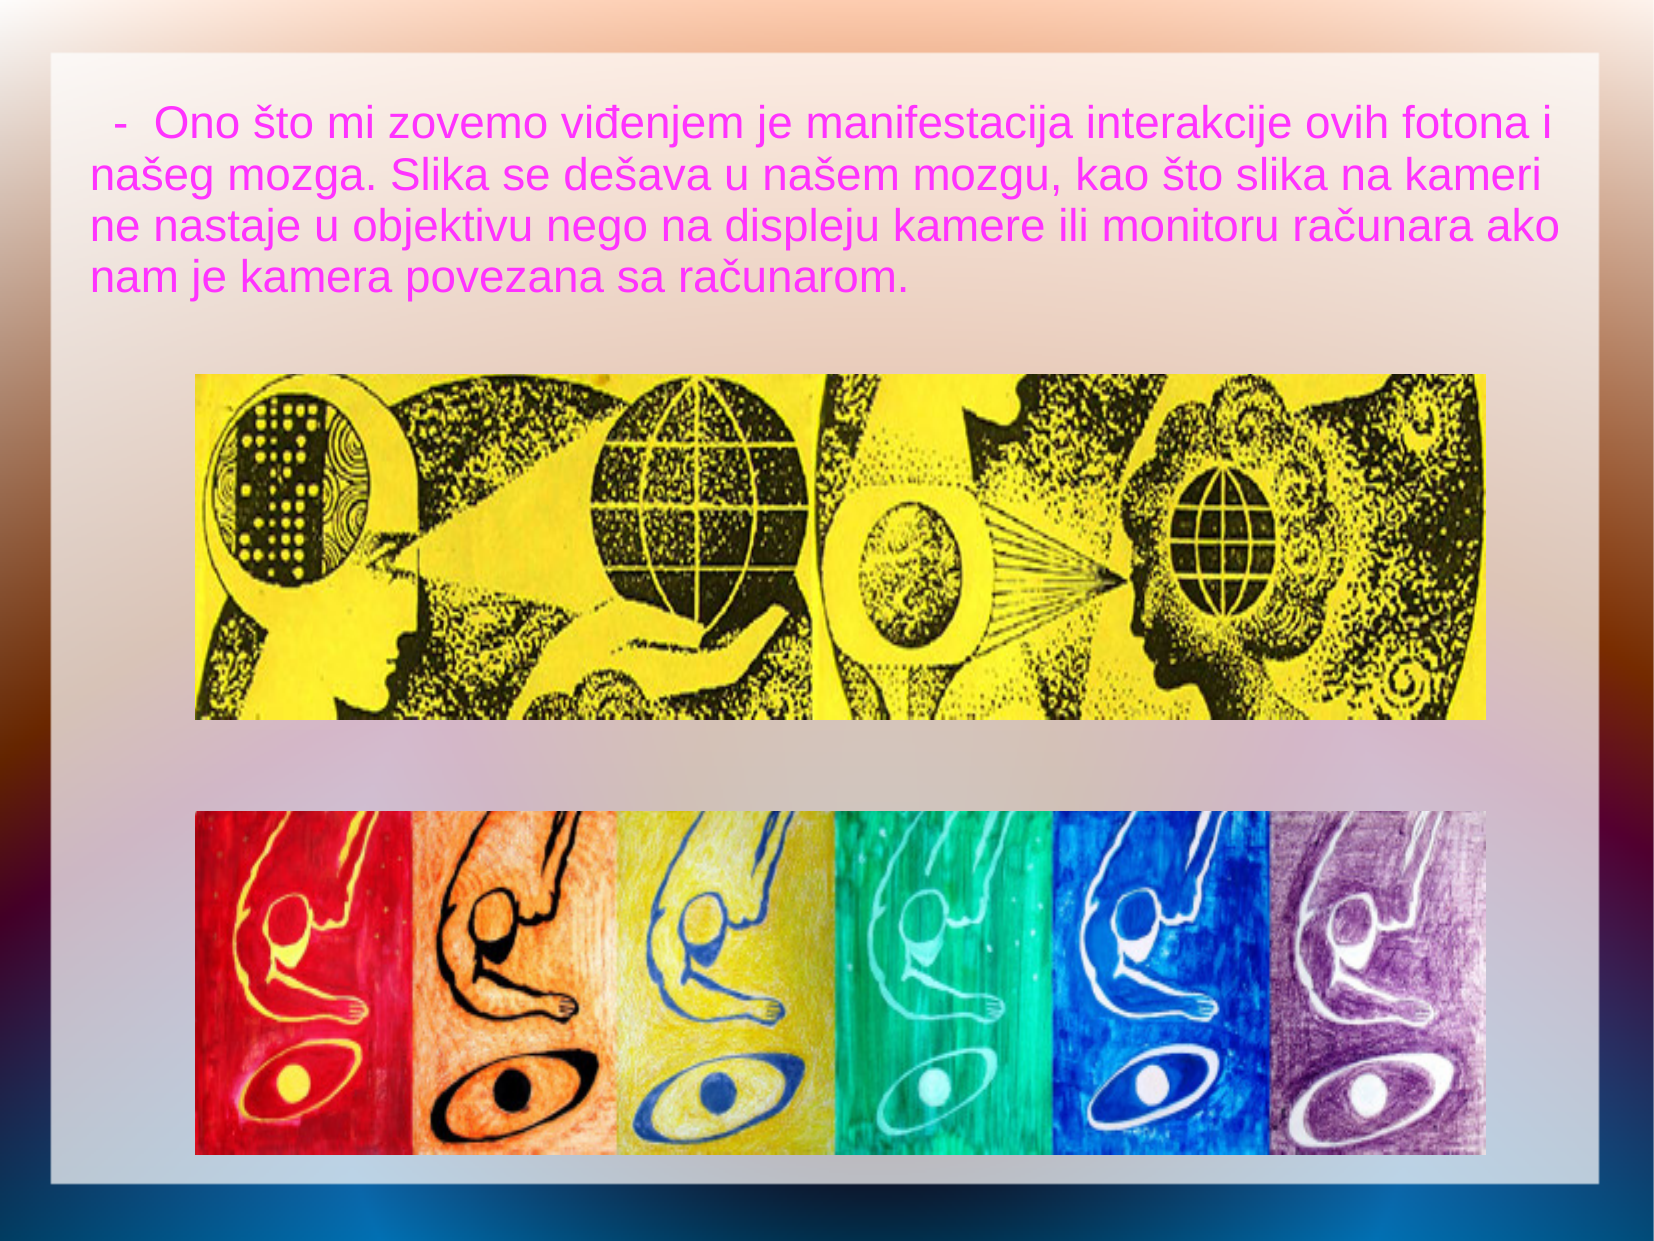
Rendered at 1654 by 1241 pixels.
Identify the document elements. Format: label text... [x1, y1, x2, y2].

picture [0, 0, 1654, 1241]
text_box - Ono što mi zovemo viđenjem je manifestacija interakcije ovih fotona i našeg mozga. Slika se dešava u našem mozgu, kao što slika na kameri ne nastaje u objektivu nego na displeju kamere ili monitoru računara ako nam je kamera povezana sa računarom. [75, 90, 1606, 316]
